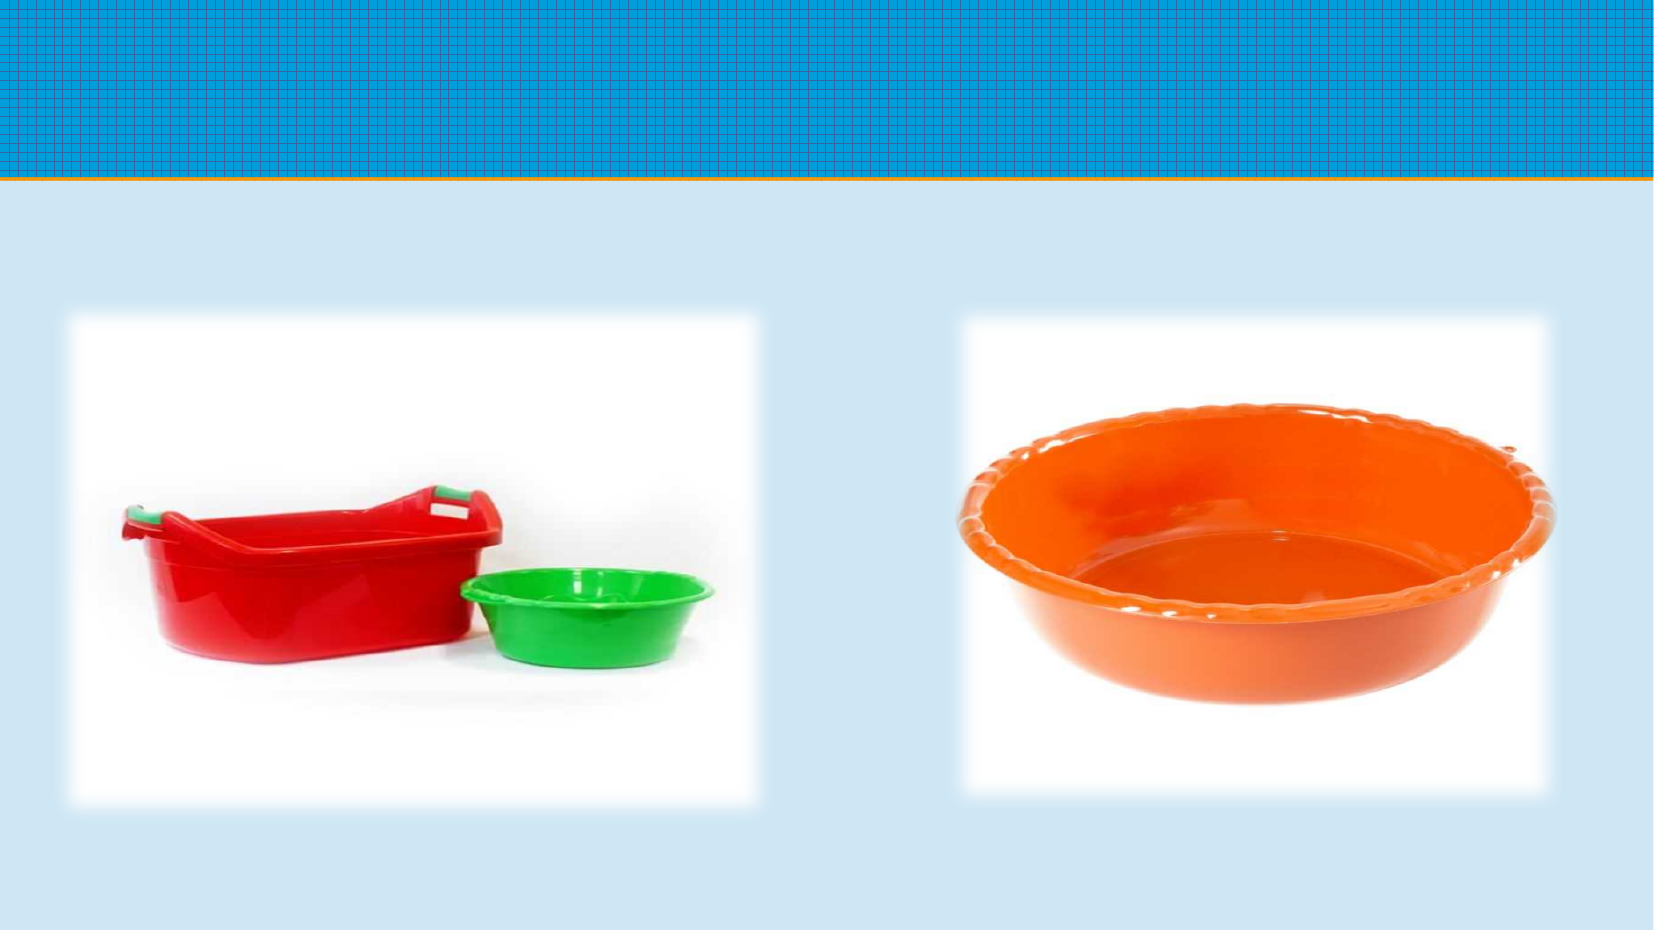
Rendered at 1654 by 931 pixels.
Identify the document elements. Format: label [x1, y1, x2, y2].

picture [944, 298, 1565, 813]
picture [50, 295, 775, 825]
